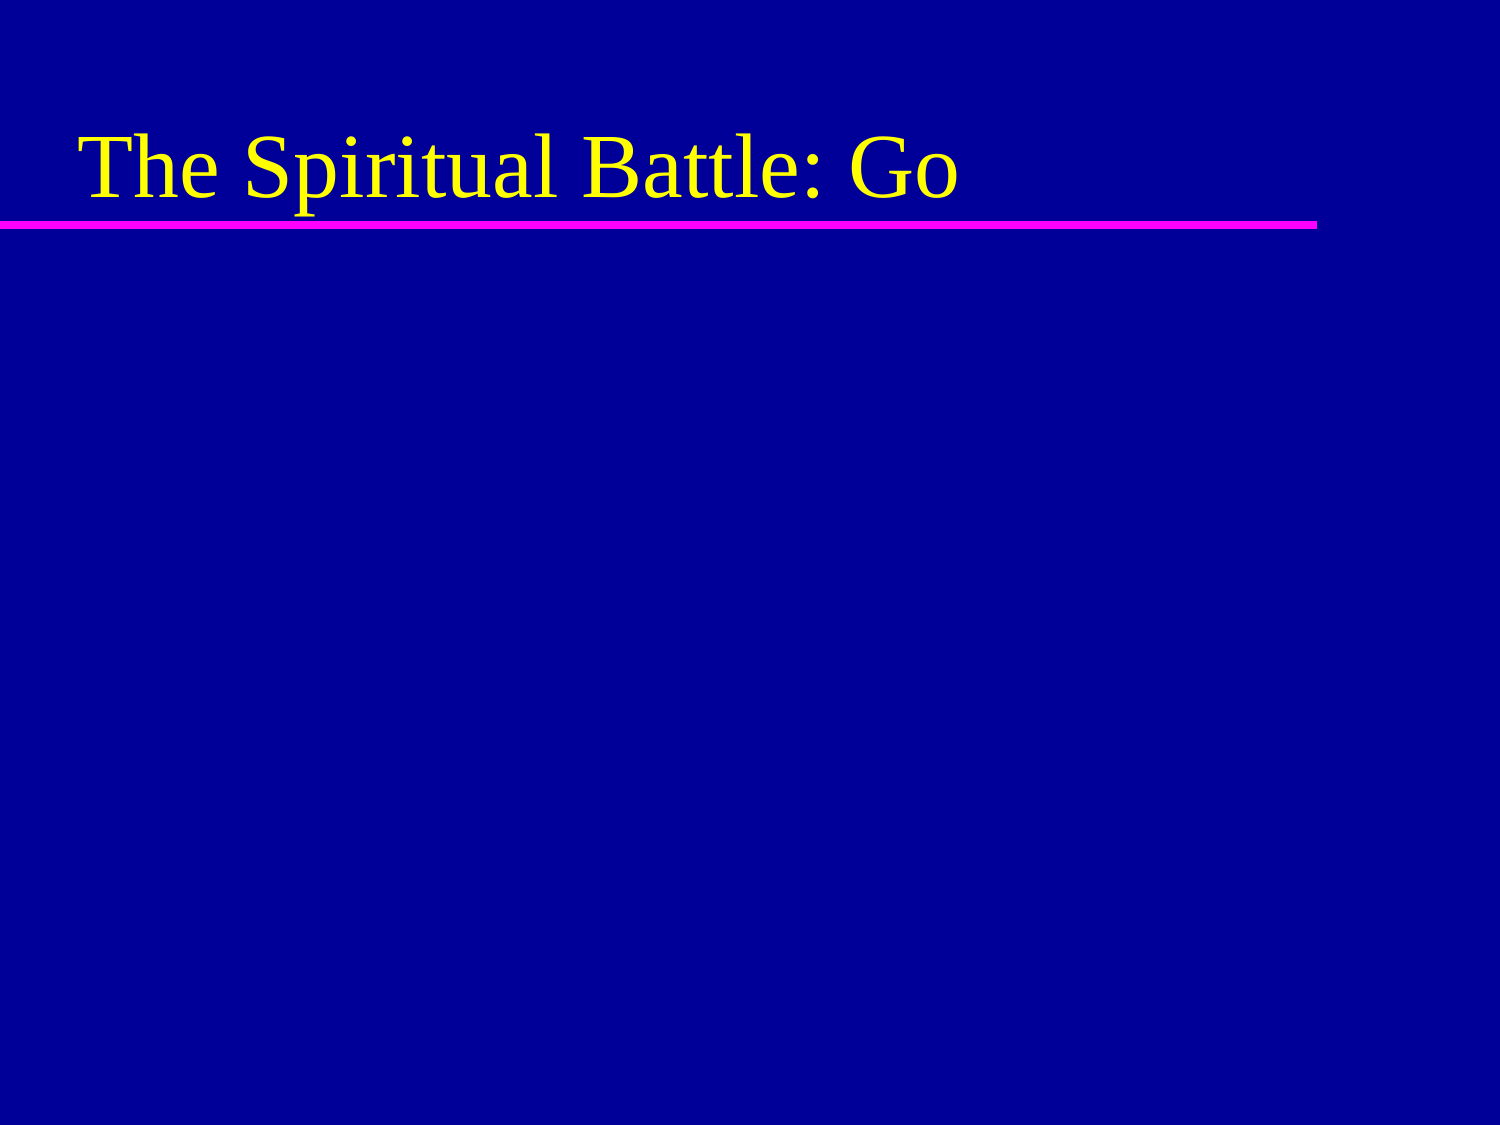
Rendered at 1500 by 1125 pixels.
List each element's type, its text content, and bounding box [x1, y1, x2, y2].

title The Spiritual Battle: Go [62, 43, 1338, 225]
